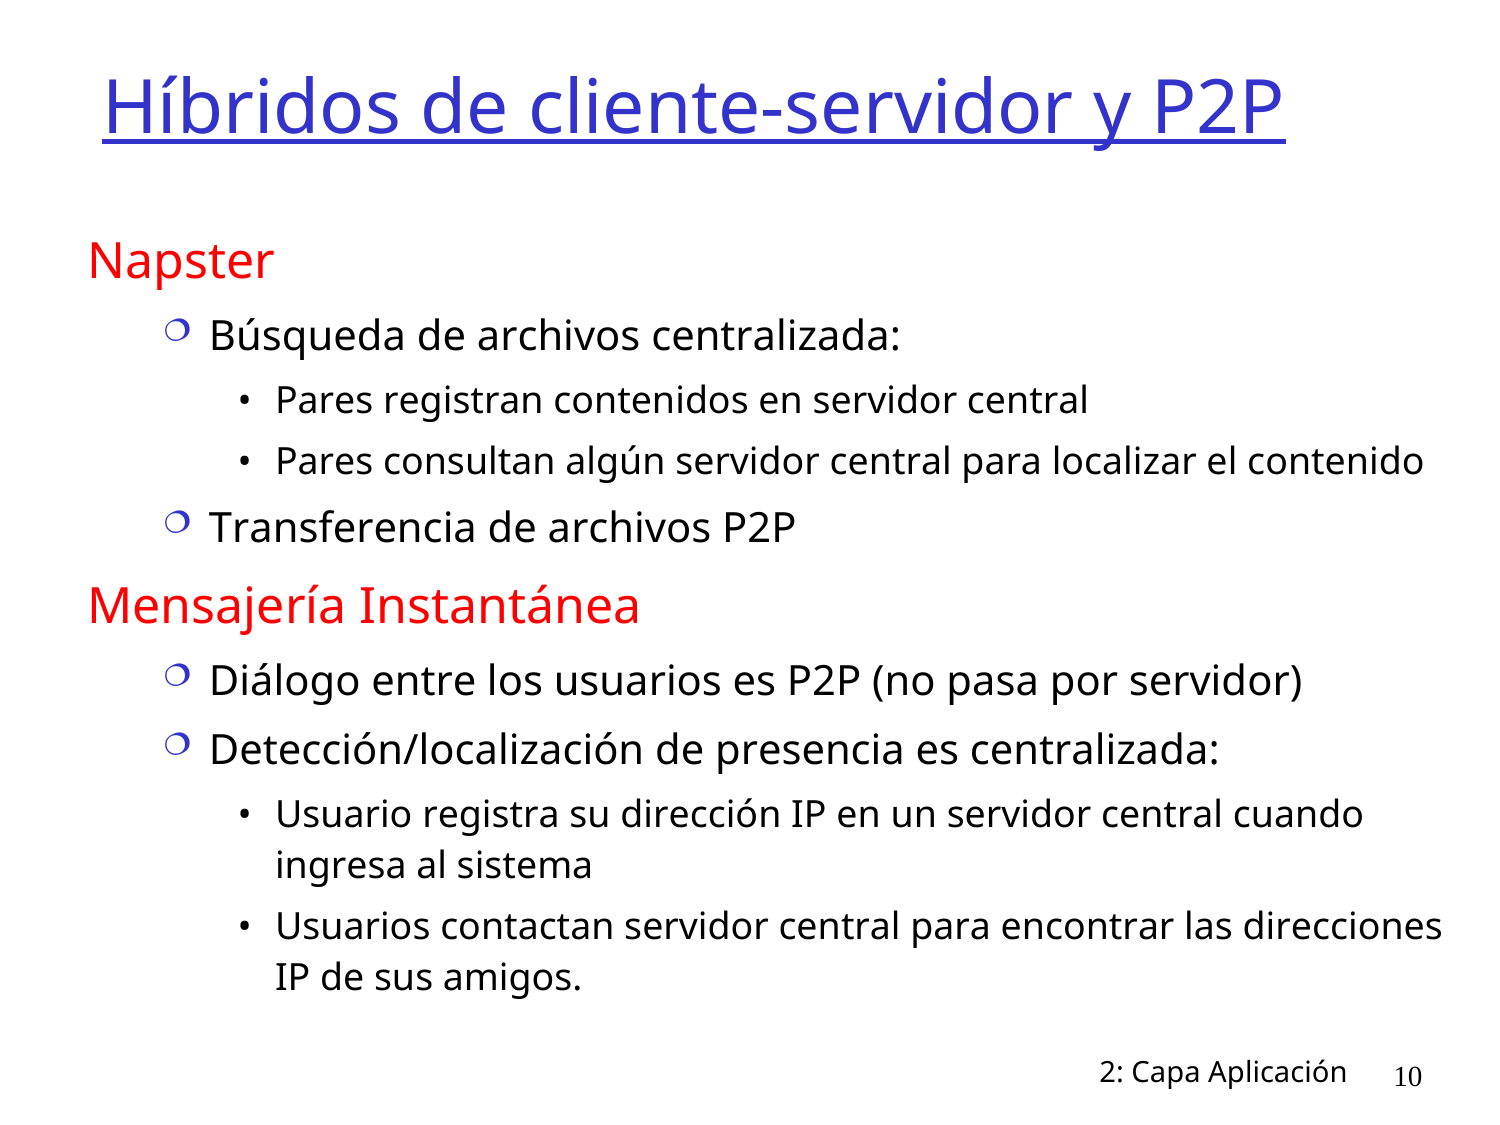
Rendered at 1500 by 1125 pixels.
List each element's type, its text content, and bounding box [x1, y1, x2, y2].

list Napster Búsqueda de archivos centralizada: Pares registran contenidos en servidor central Pares consultan algún servidor central para localizar el contenido Transferencia de archivos P2P Mensajería Instantánea Diálogo entre los usuarios es P2P (no pasa por servidor) Detección/localización de presencia es centralizada: Usuario registra su dirección IP en un servidor central cuando ingresa al sistema Usuarios contactan servidor central para encontrar las direcciones IP de sus amigos. [87, 224, 1463, 1051]
title Híbridos de cliente-servidor y P2P [87, 15, 1463, 196]
